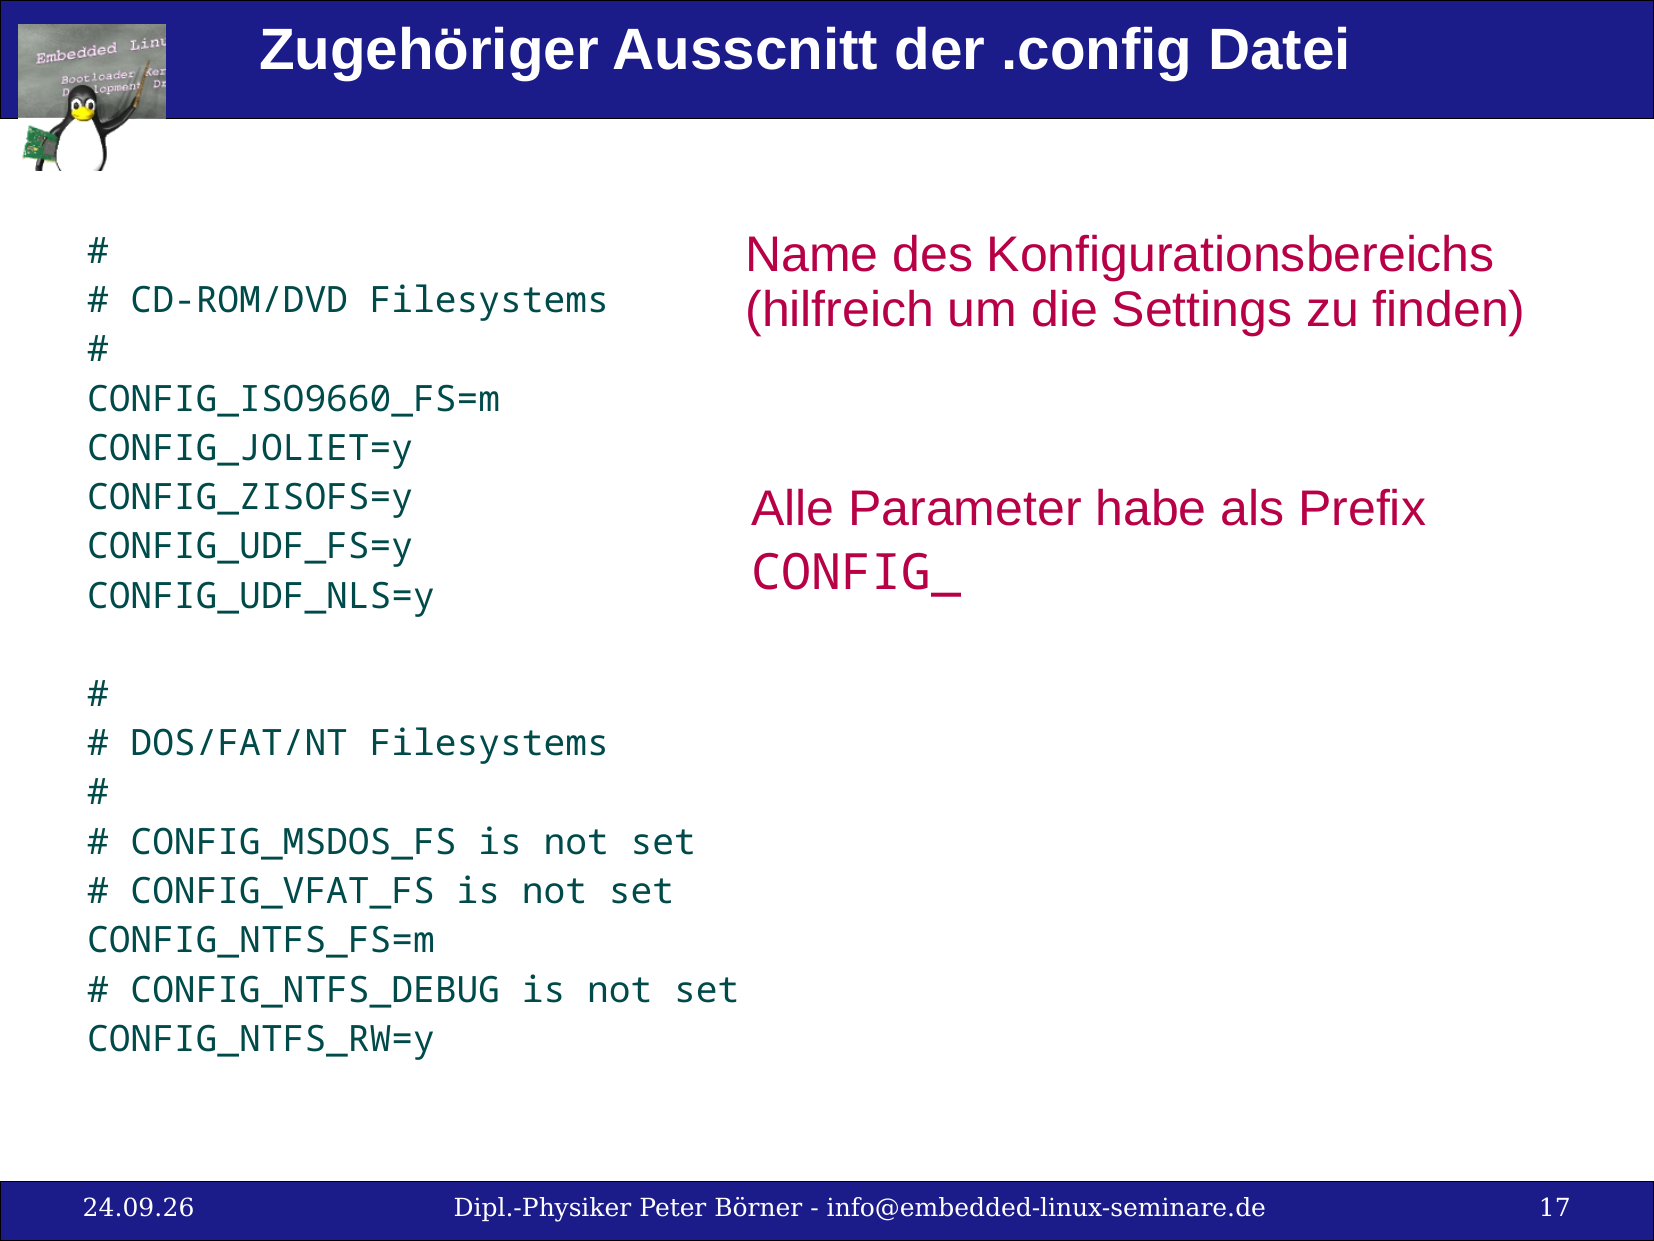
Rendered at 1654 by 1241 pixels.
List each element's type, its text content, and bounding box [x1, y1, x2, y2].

text_box Alle Parameter habe als Prefix CONFIG_ [751, 479, 1491, 610]
title Zugehöriger Ausscnitt der .config Datei [60, 0, 1551, 100]
list # # CD-ROM/DVD Filesystems # CONFIG_ISO9660_FS=m CONFIG_JOLIET=y CONFIG_ZISOFS=y CONFIG_UDF_FS=y CONFIG_UDF_NLS=y # # DOS/FAT/NT Filesystems # # CONFIG_MSDOS_FS is not set # CONFIG_VFAT_FS is not set CONFIG_NTFS_FS=m # CONFIG_NTFS_DEBUG is not set CONFIG_NTFS_RW=y [71, 224, 1484, 1075]
text_box Name des Konfigurationsbereichs (hilfreich um die Settings zu finden) [745, 225, 1527, 370]
picture [18, 24, 166, 171]
